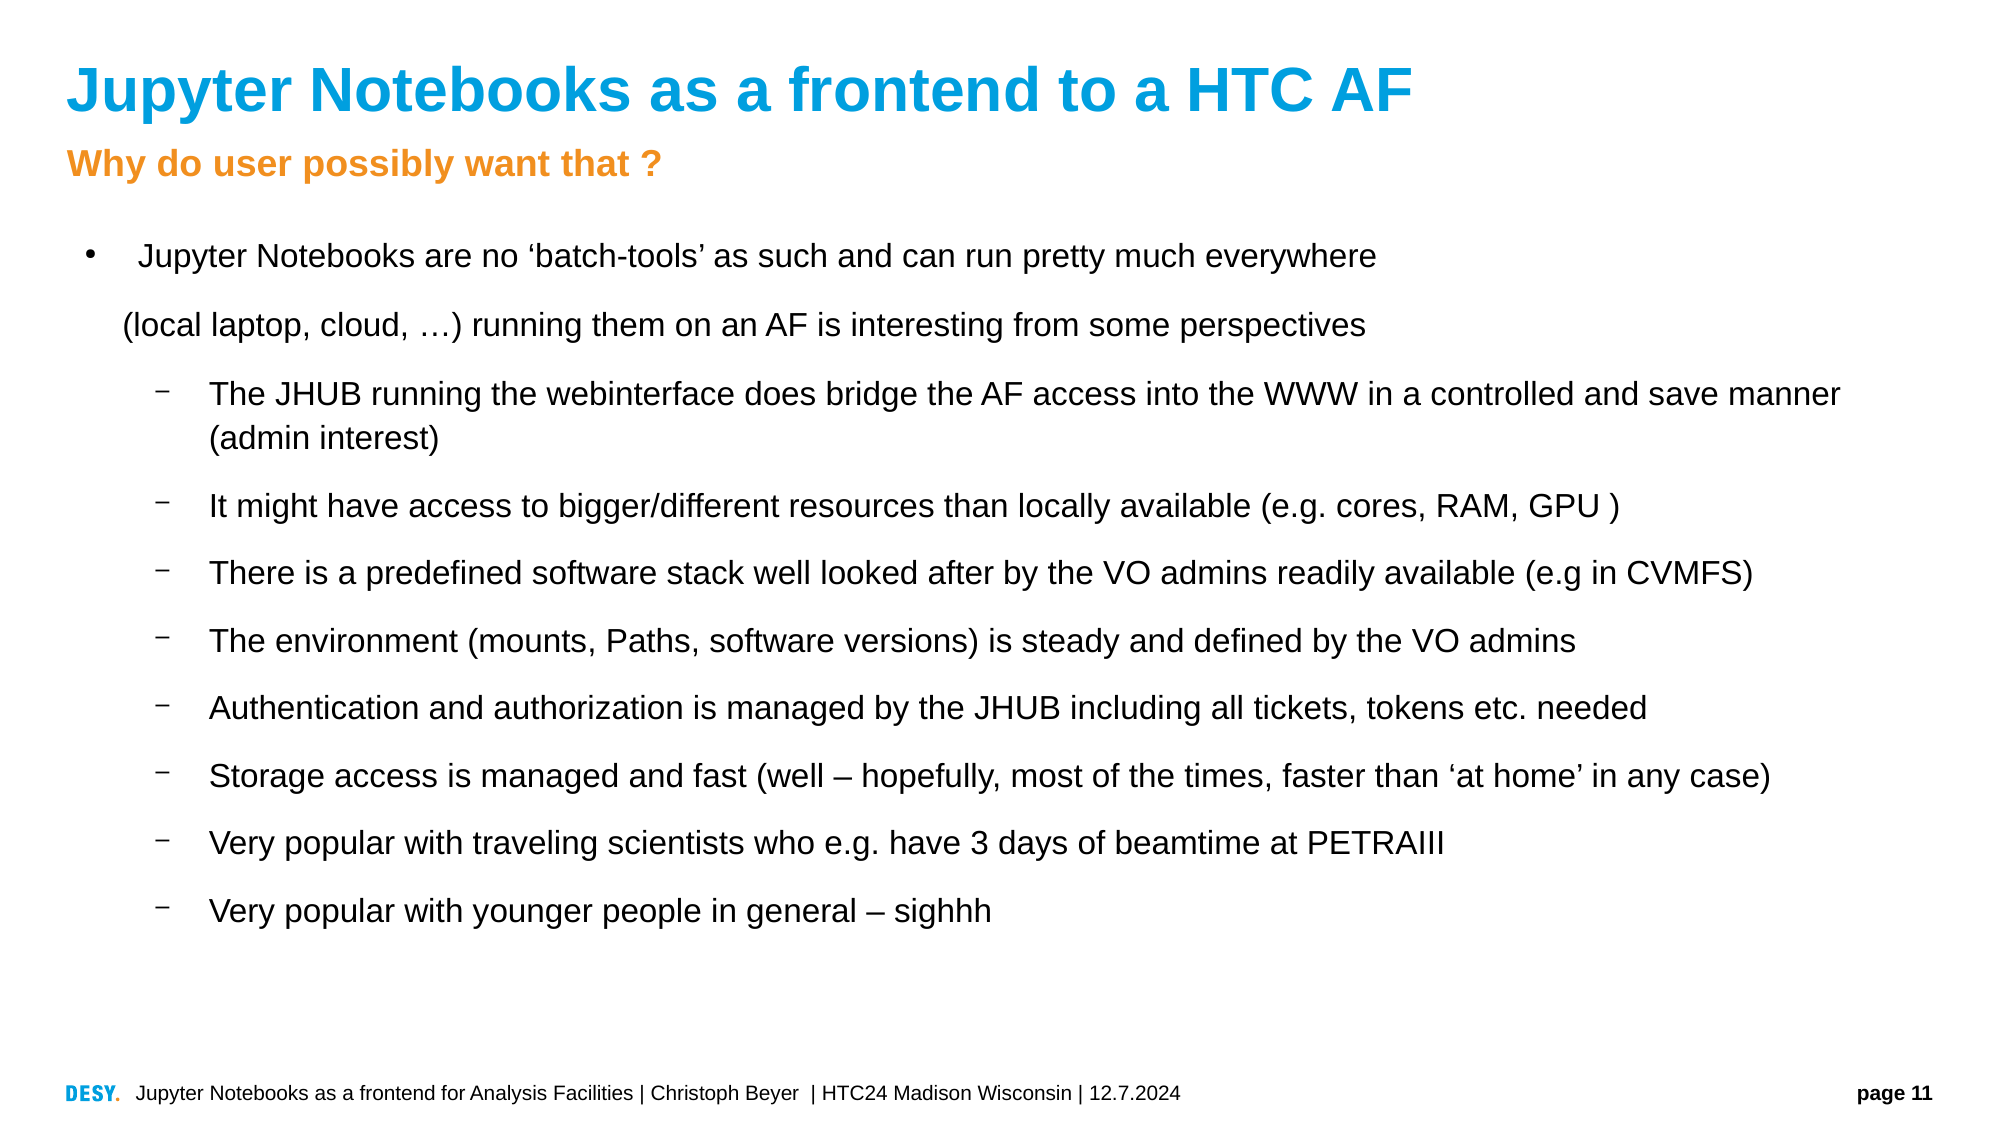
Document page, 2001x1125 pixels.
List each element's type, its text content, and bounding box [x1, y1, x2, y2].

title Jupyter Notebooks as a frontend to a HTC AF [66, 57, 1933, 132]
list Jupyter Notebooks are no ‘batch-tools’ as such and can run pretty much everywhere (local laptop, cloud, …) running them on an AF is interesting from some perspectives The JHUB running the webinterface does bridge the AF access into the WWW in a controlled and save manner (admin interest) It might have access to bigger/different resources than locally available (e.g. cores, RAM, GPU ) There is a predefined software stack well looked after by the VO admins readily available (e.g in CVMFS) The environment (mounts, Paths, software versions) is steady and defined by the VO admins Authentication and authorization is managed by the JHUB including all tickets, tokens etc. needed Storage access is managed and fast (well – hopefully, most of the times, faster than ‘at home’ in any case) Very popular with traveling scientists who e.g. have 3 days of beamtime at PETRAIII Very popular with younger people in general – sighhh [66, 230, 1913, 1013]
list Why do user possibly want that ? [66, 134, 1933, 197]
footer Jupyter Notebooks as a frontend for Analysis Facilities | Christoph Beyer | HTC24 Madison Wisconsin | 12.7.2024 [129, 1079, 1762, 1109]
